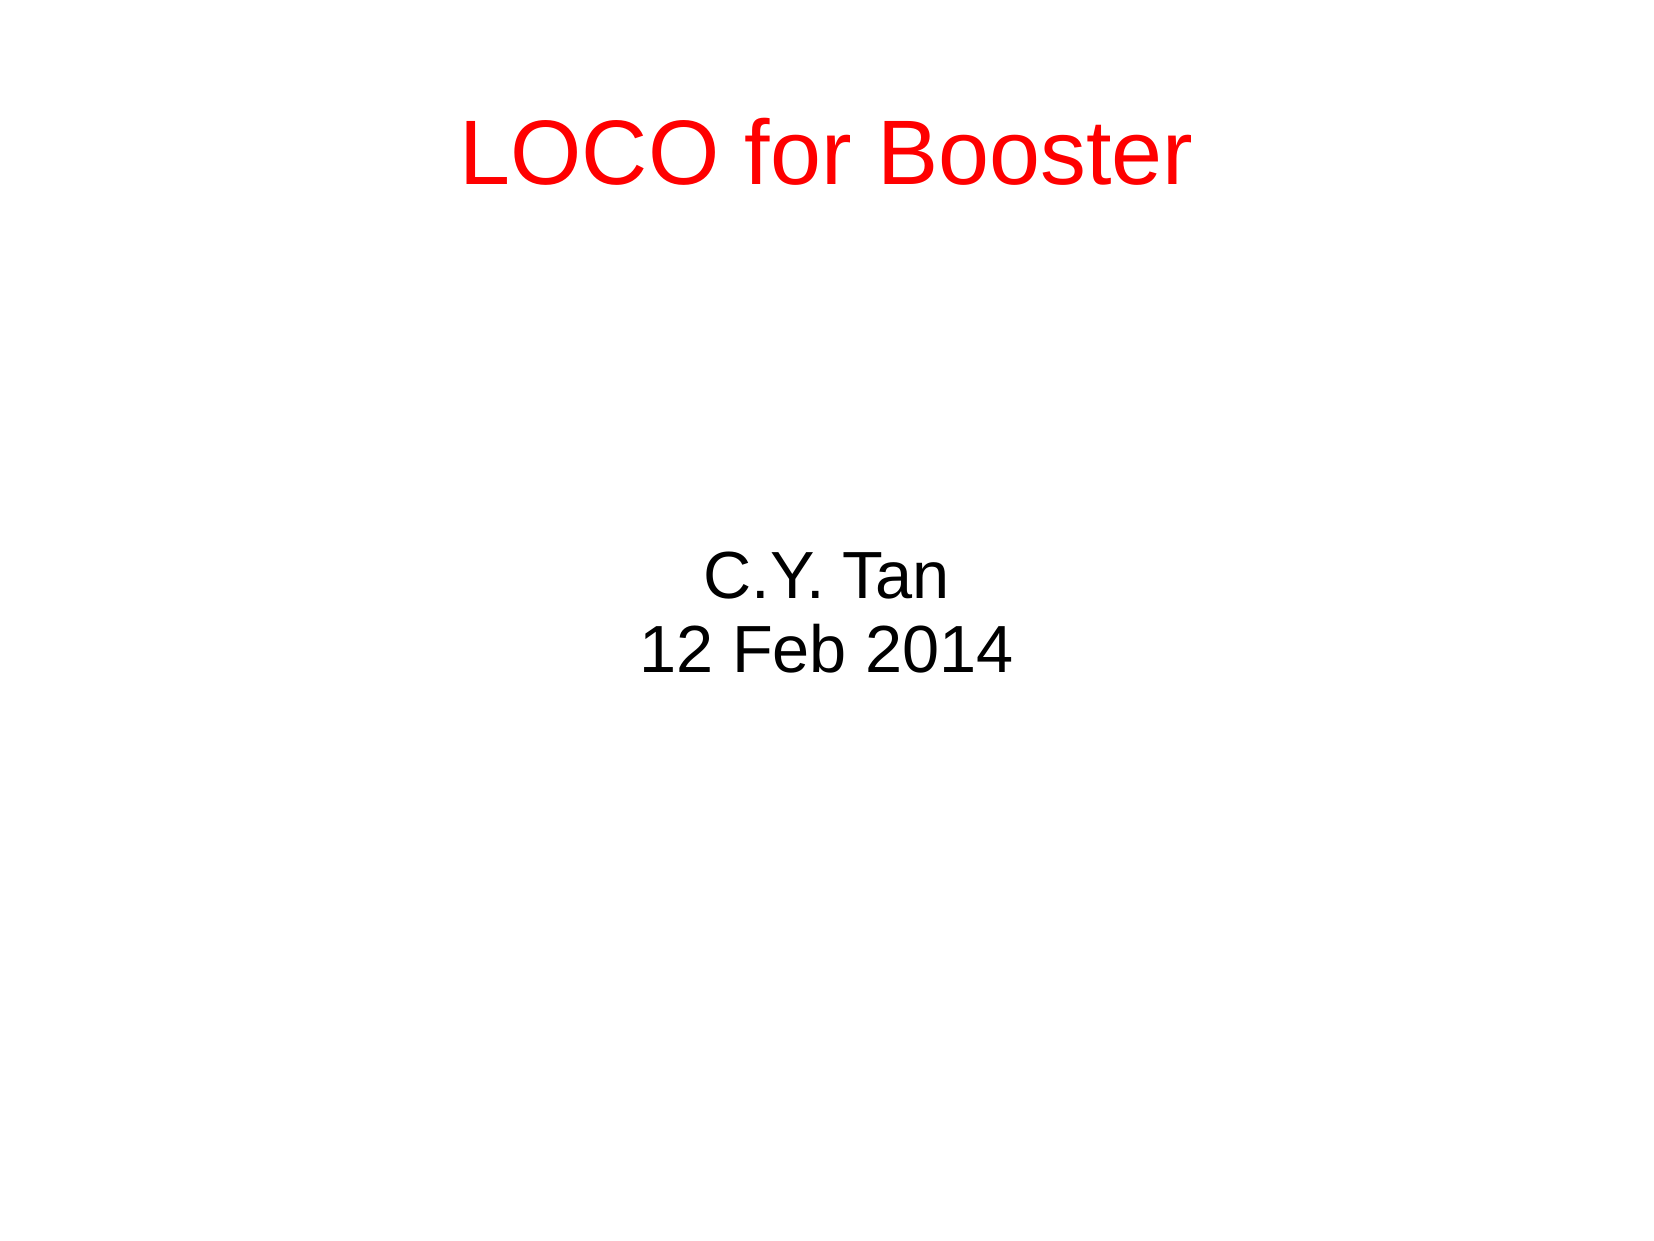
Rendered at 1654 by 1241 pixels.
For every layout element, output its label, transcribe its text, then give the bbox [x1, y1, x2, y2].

subtitle C.Y. Tan 12 Feb 2014 [82, 290, 1571, 1010]
title LOCO for Booster [82, 49, 1571, 257]
